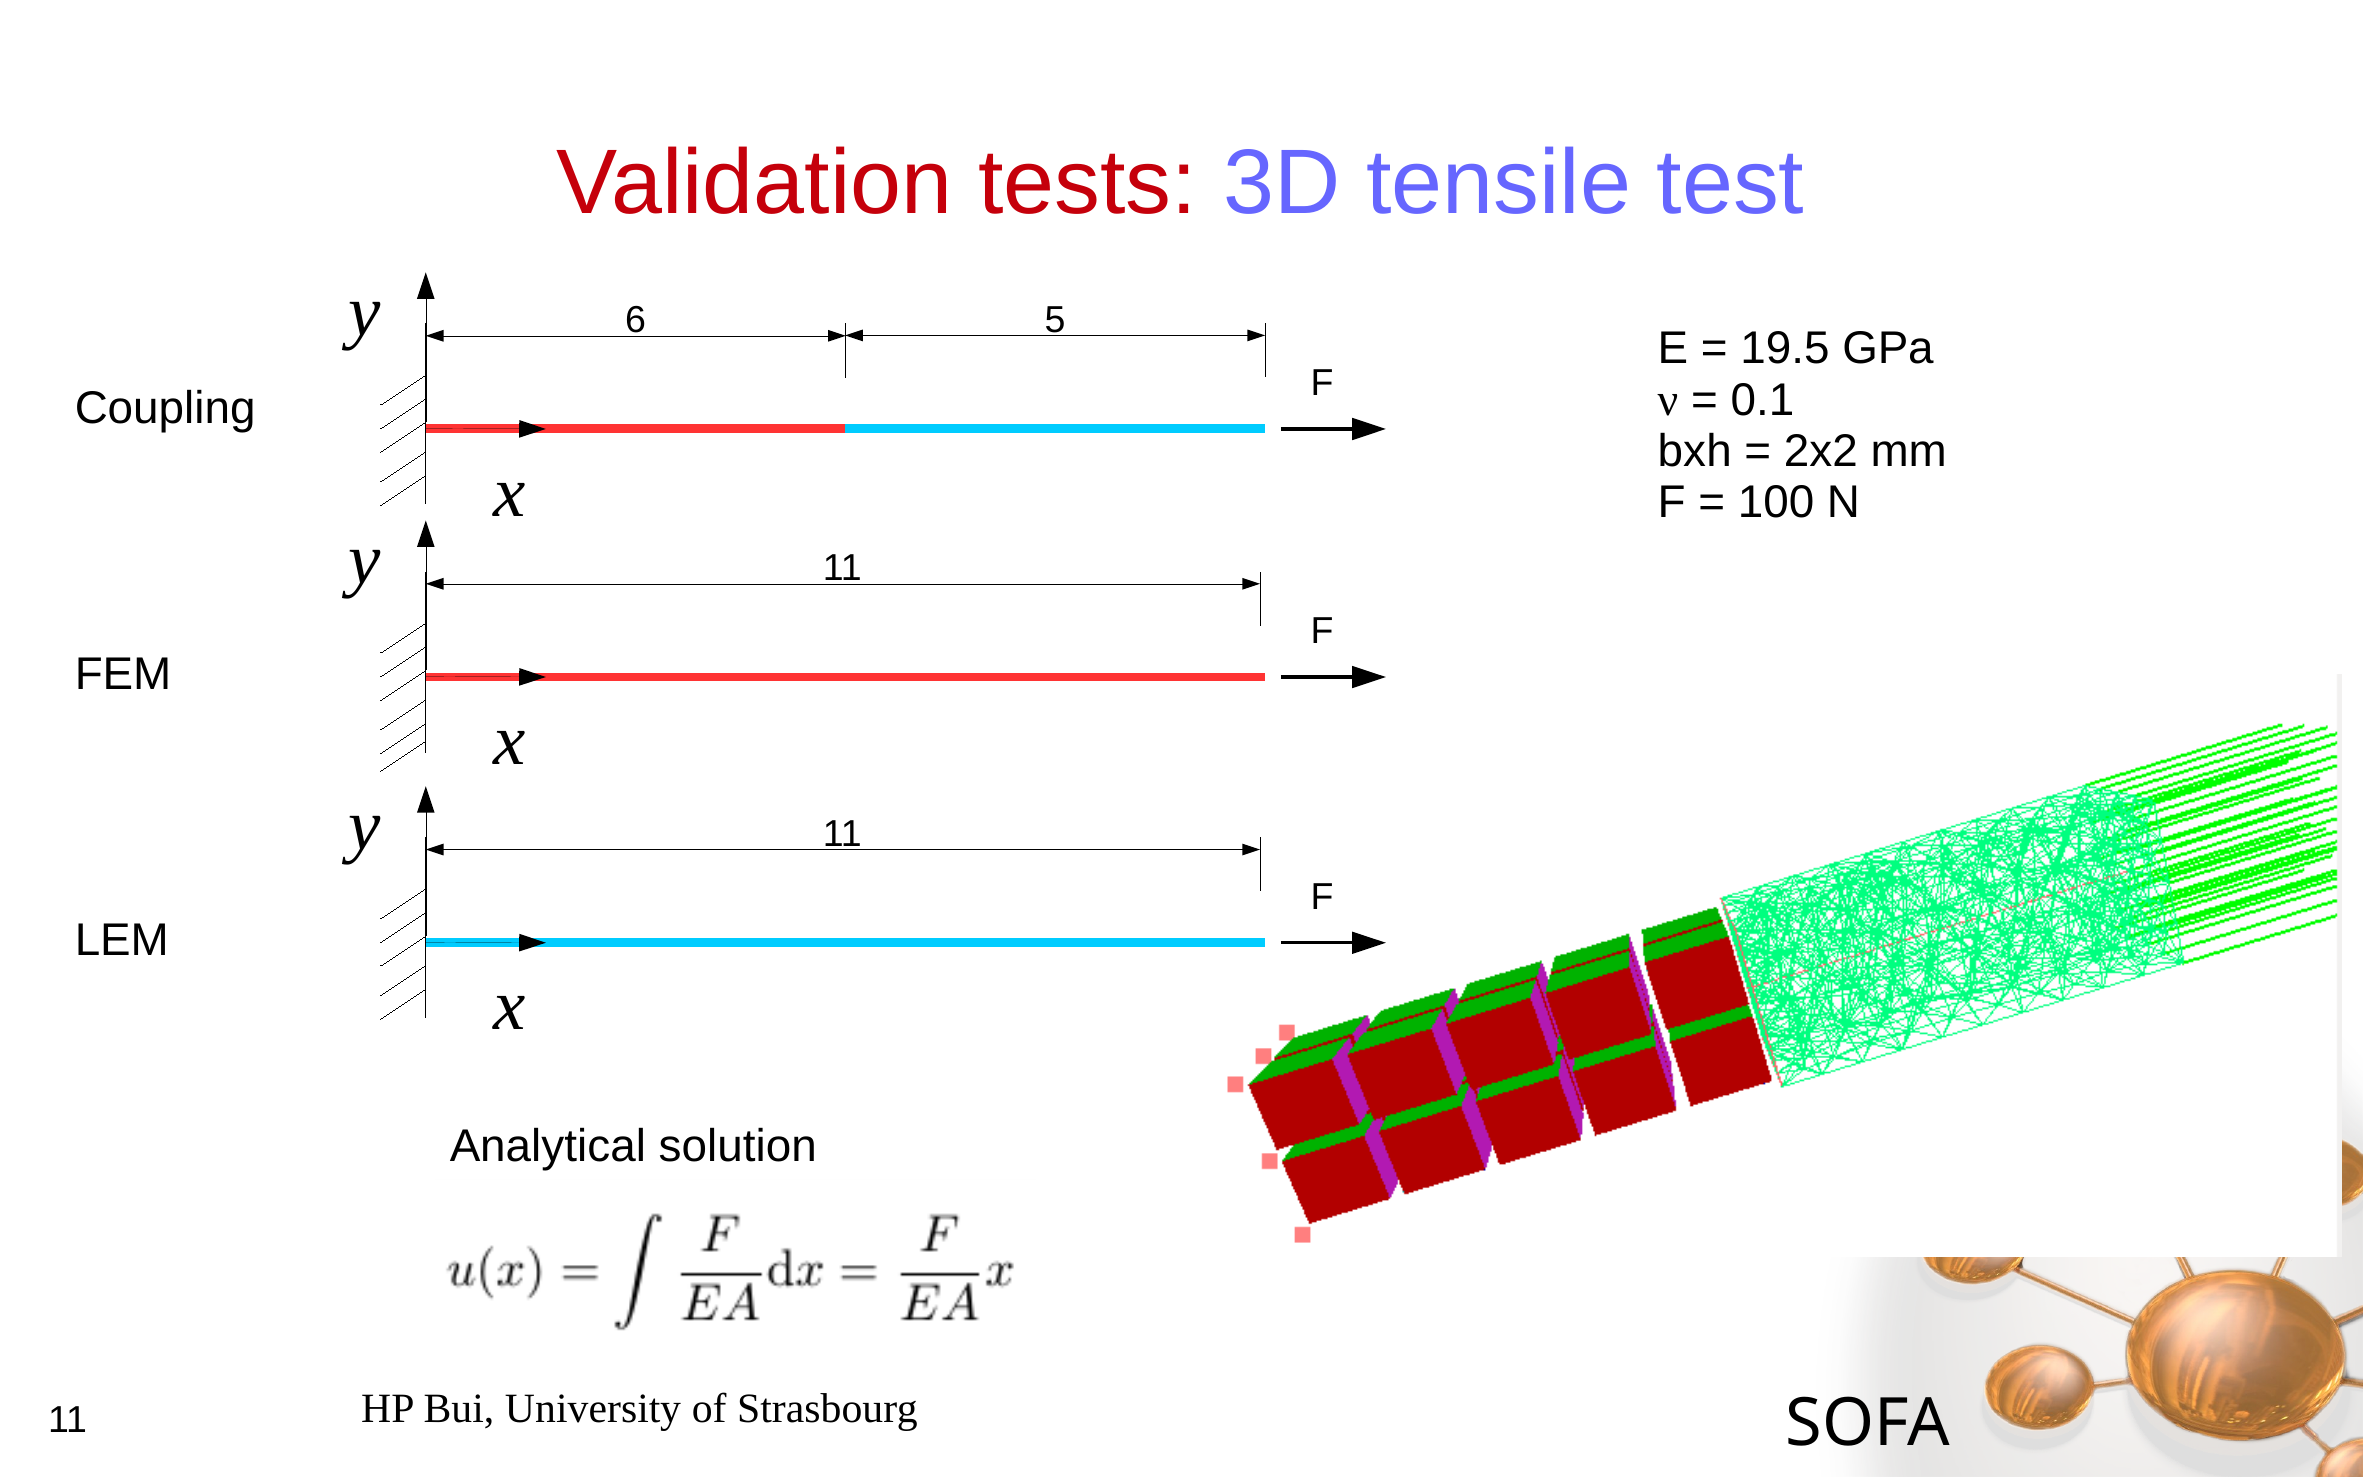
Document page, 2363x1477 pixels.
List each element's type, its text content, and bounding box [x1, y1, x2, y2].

chart [470, 966, 546, 1048]
text_box LEM [60, 906, 286, 973]
picture [1170, 674, 2342, 1257]
chart [320, 272, 402, 354]
picture [435, 1178, 1036, 1351]
text_box Coupling [60, 375, 286, 442]
chart [470, 700, 546, 783]
chart [470, 452, 546, 534]
text_box F [1295, 867, 1416, 925]
text_box FEM [60, 640, 286, 707]
title Validation tests: 3D tensile test [118, 130, 2245, 234]
text_box F [1295, 353, 1416, 411]
text_box E = 19.5 GPa ν = 0.1 bxh = 2x2 mm F = 100 N [1642, 315, 2251, 536]
text_box Analytical solution [435, 1112, 931, 1179]
chart [320, 786, 402, 868]
text_box F [1295, 602, 1416, 659]
chart [320, 520, 402, 602]
